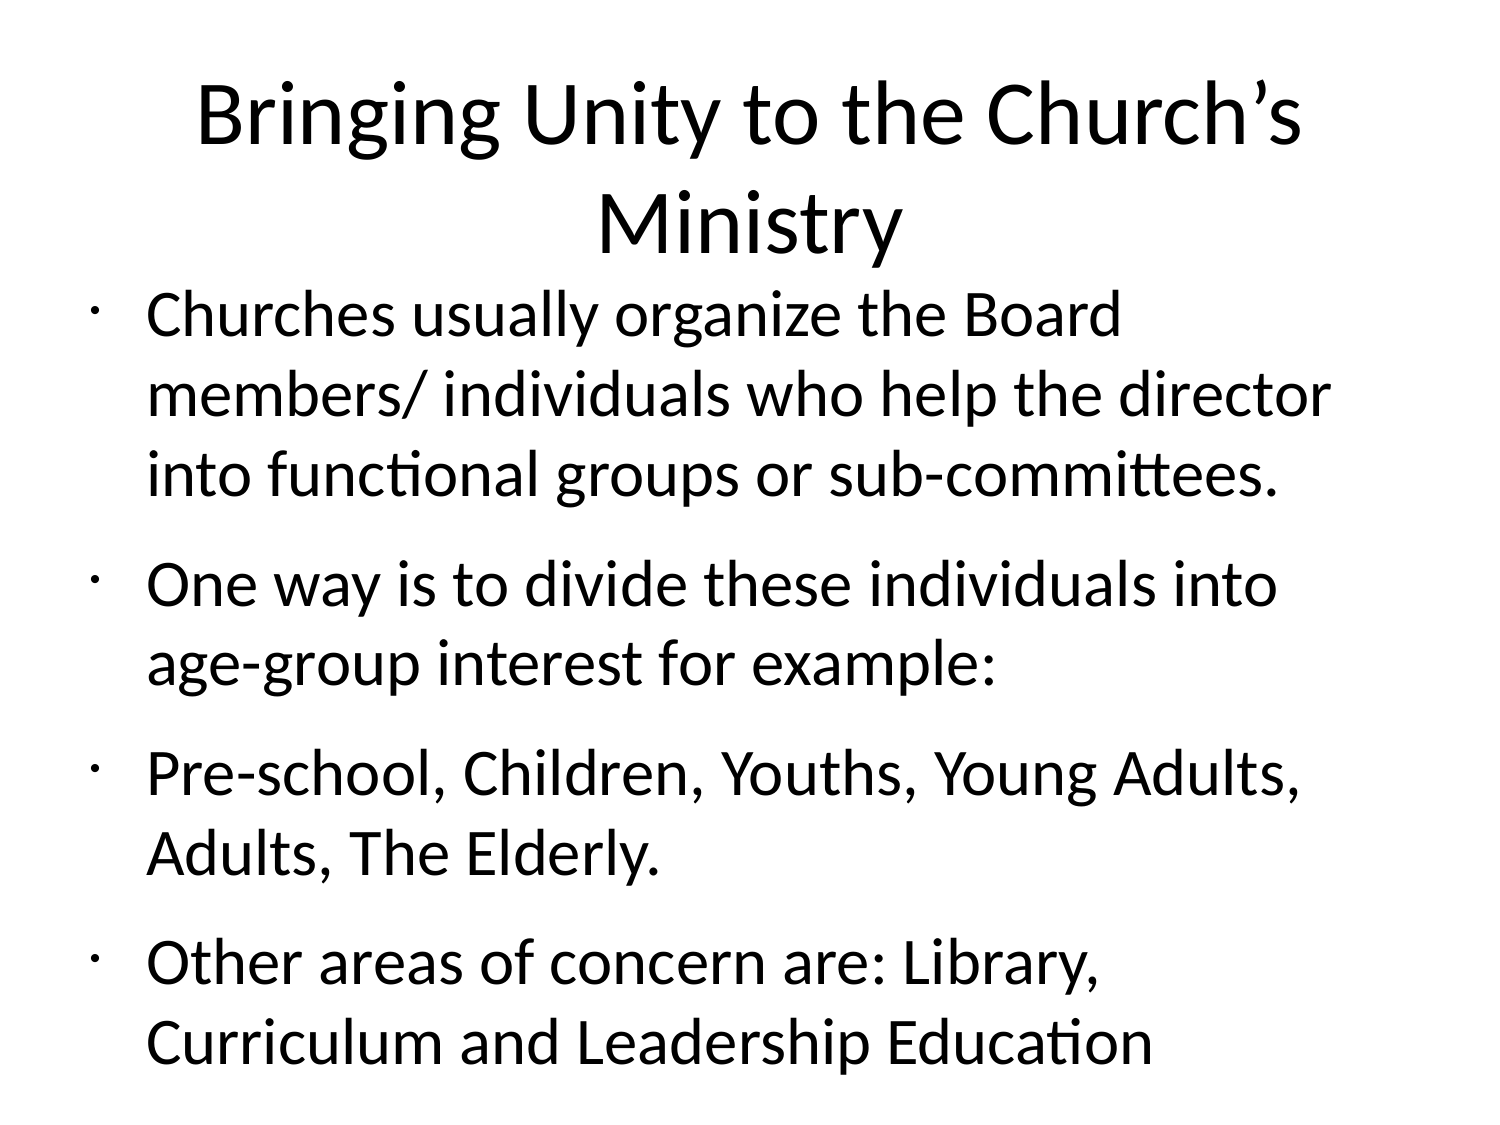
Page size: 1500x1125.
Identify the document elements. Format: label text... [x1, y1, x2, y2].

title Bringing Unity to the Church’s Ministry [75, 45, 1425, 233]
list Churches usually organize the Board members/ individuals who help the director into functional groups or sub-committees. One way is to divide these individuals into age-group interest for example: Pre-school, Children, Youths, Young Adults, Adults, The Elderly. Other areas of concern are: Library, Curriculum and Leadership Education [75, 262, 1425, 1088]
